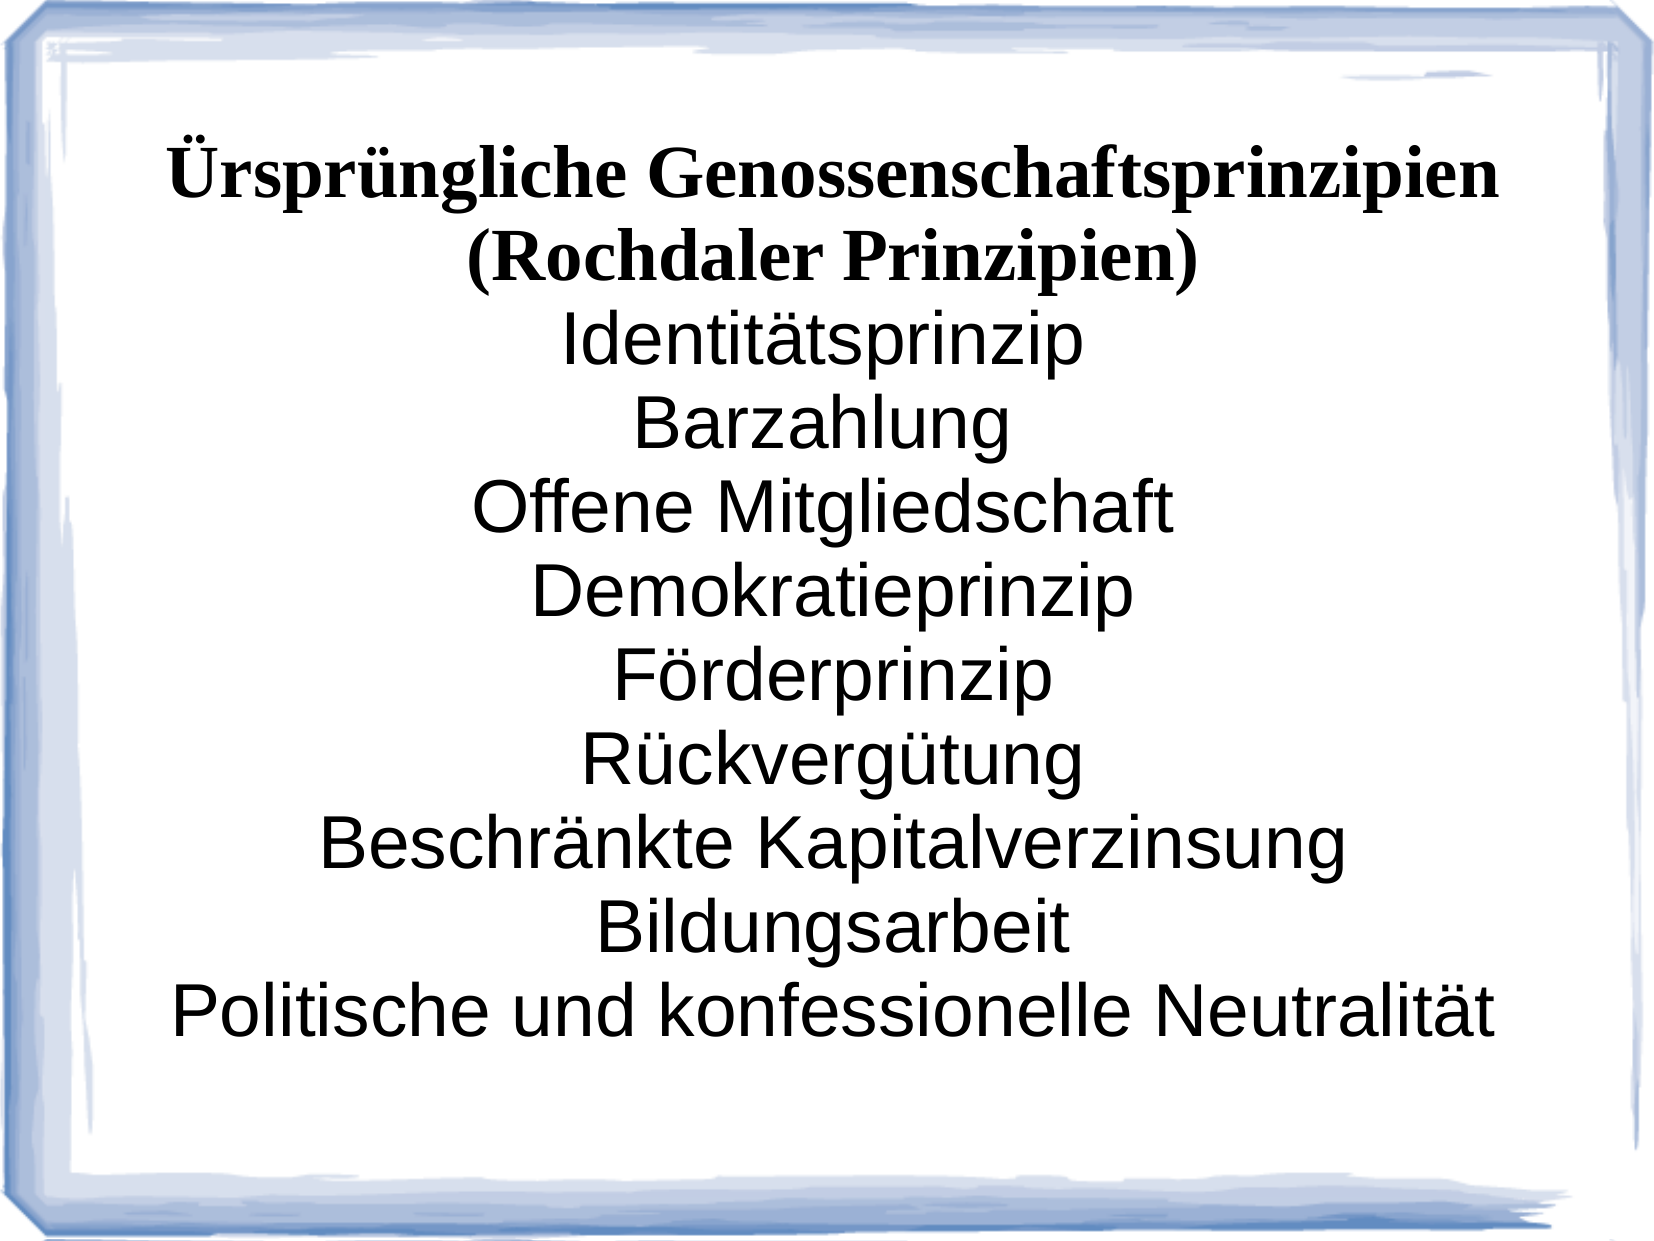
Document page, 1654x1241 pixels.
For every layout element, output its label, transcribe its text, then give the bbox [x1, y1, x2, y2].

text_box Ürsprüngliche Genossenschaftsprinzipien (Rochdaler Prinzipien) Identitätsprinzip Barzahlung Offene Mitgliedschaft Demokratieprinzip Förderprinzip Rückvergütung Beschränkte Kapitalverzinsung Bildungsarbeit Politische und konfessionelle Neutralität [137, 123, 1530, 1090]
picture [0, 0, 1654, 1241]
